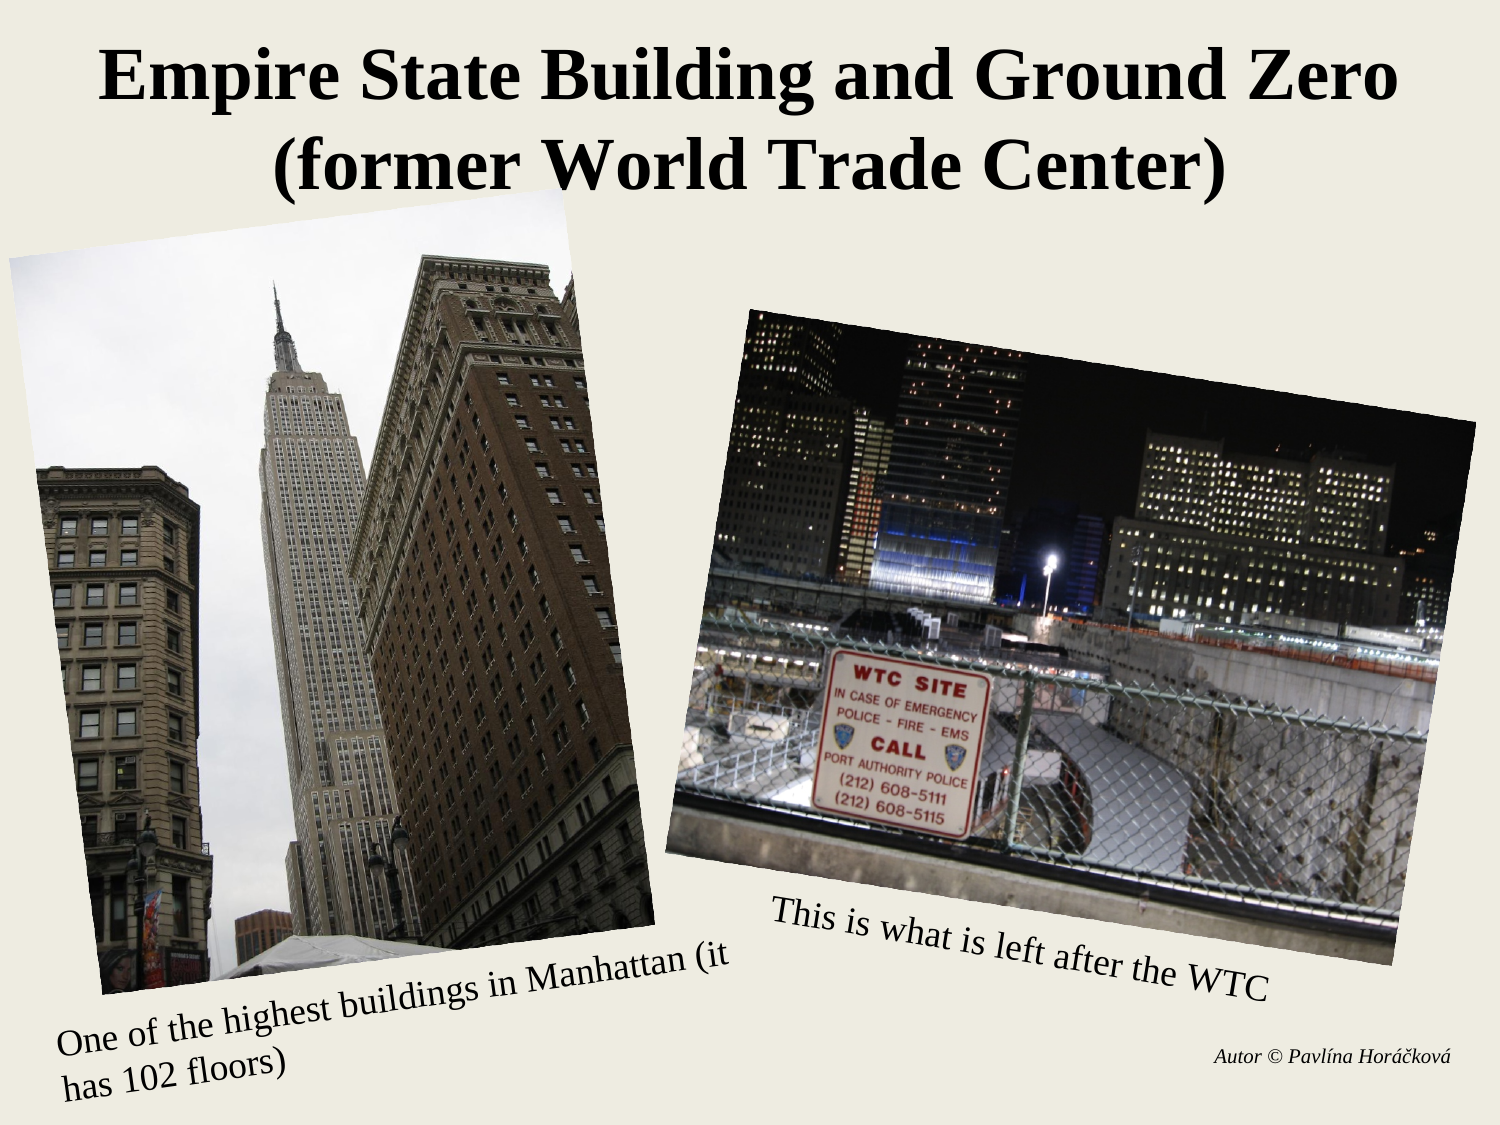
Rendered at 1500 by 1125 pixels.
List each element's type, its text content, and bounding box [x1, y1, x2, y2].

text_box One of the highest buildings in Manhattan (it has 102 floors) [37, 914, 775, 1120]
text_box This is what is left after the WTC [755, 873, 1290, 1021]
text_box [664, 308, 1476, 966]
text_box Autor © Pavlína Horáčková [1199, 1034, 1467, 1076]
title Empire State Building and Ground Zero (former World Trade Center) [75, 17, 1426, 213]
text_box [8, 187, 655, 995]
